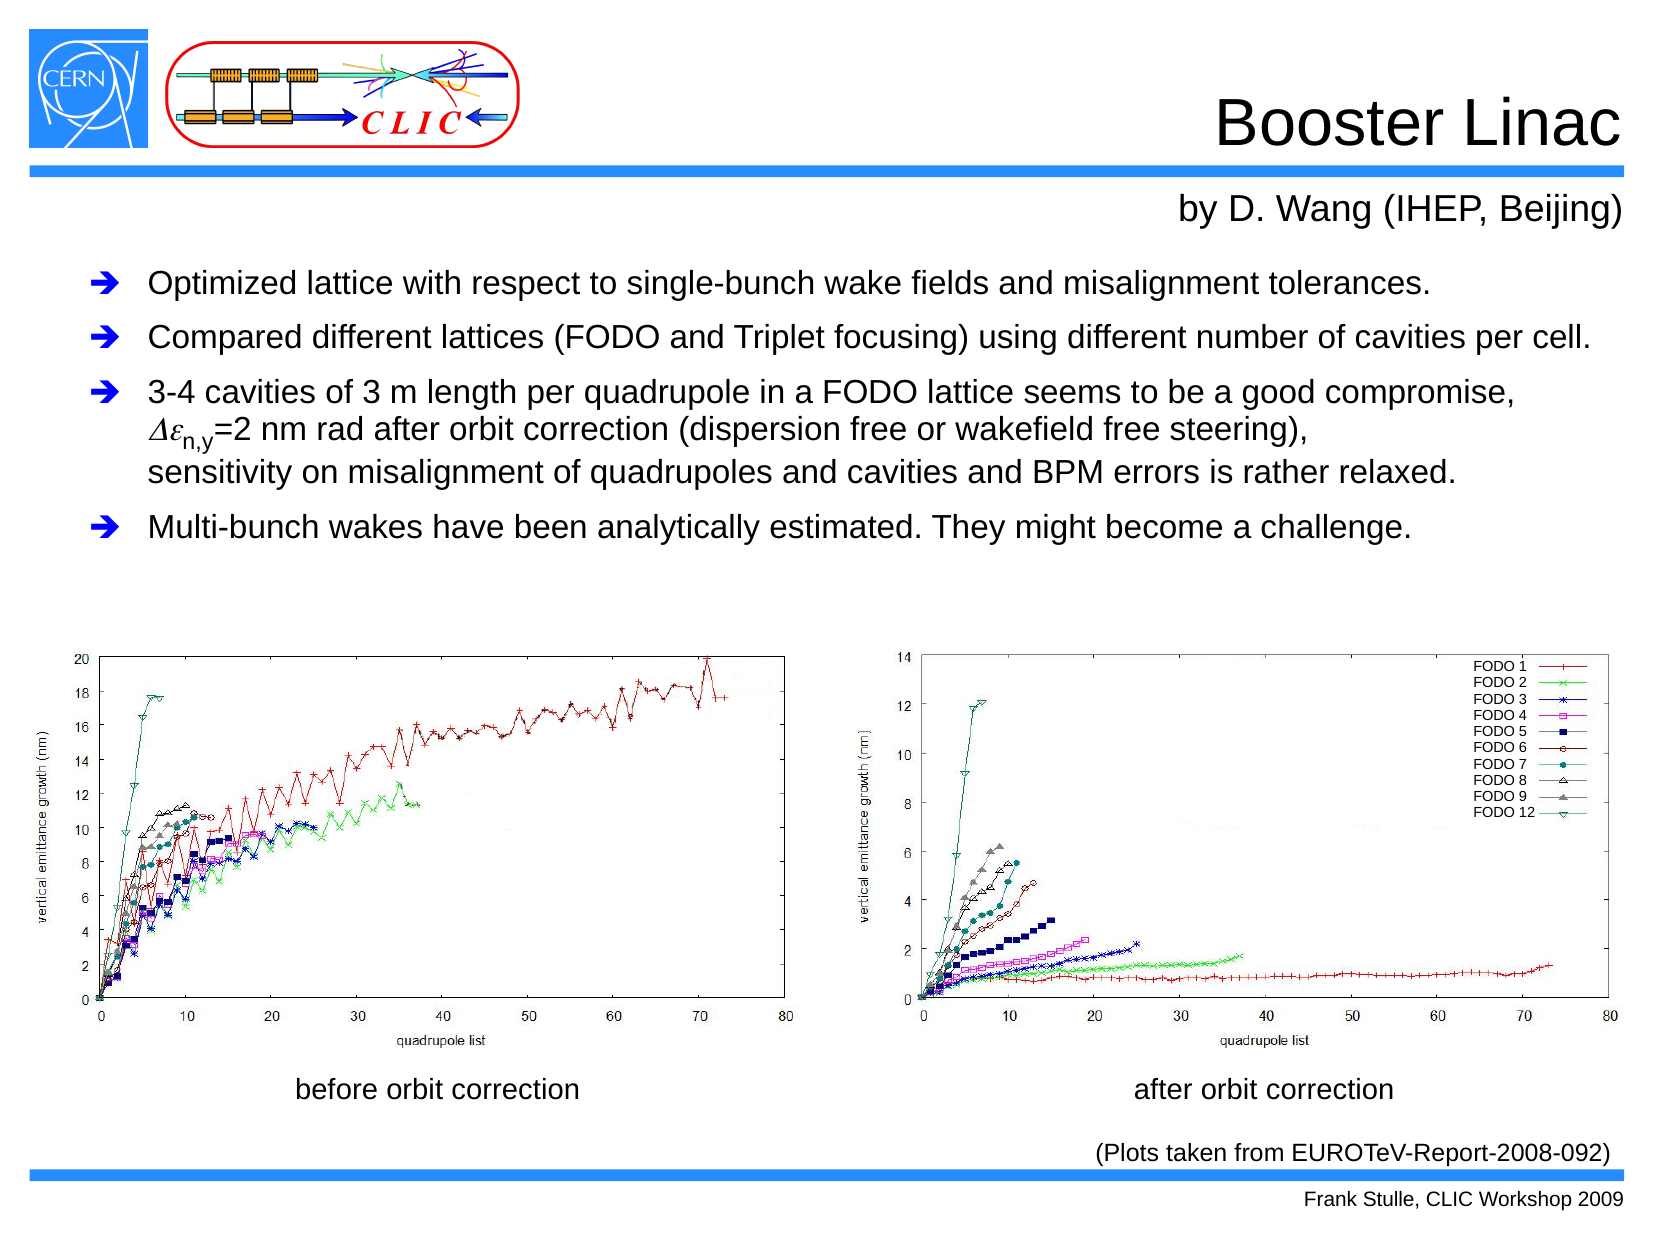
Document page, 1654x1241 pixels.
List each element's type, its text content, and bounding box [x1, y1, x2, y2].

text_box after orbit correction [1119, 1065, 1411, 1114]
picture [165, 41, 520, 79]
picture [29, 29, 148, 148]
text_box FODO 1 FODO 2 FODO 3 FODO 4 FODO 5 FODO 6 FODO 7 FODO 8 FODO 9 FODO 12 [1458, 651, 1550, 829]
text_box (Plots taken from EUROTeV-Report-2008-092) [1080, 1130, 1626, 1174]
text_box before orbit correction [280, 1065, 596, 1114]
text_box  Optimized lattice with respect to single-bunch wake fields and misalignment tolerances.  Compared different lattices (FODO and Triplet focusing) using different number of cavities per cell.  3-4 cavities of 3 m length per quadrupole in a FODO lattice seems to be a good compromise, Den,y=2 nm rad after orbit correction (dispersion free or wakefield free steering), sensitivity on misalignment of quadrupoles and cavities and BPM errors is rather relaxed.  Multi-bunch wakes have been analytically estimated. They might become a challenge. [73, 256, 1611, 568]
text_box by D. Wang (IHEP, Beijing) [1163, 180, 1639, 237]
title Booster Linac [134, 79, 1623, 166]
picture [29, 649, 798, 1050]
picture [856, 649, 1625, 1049]
